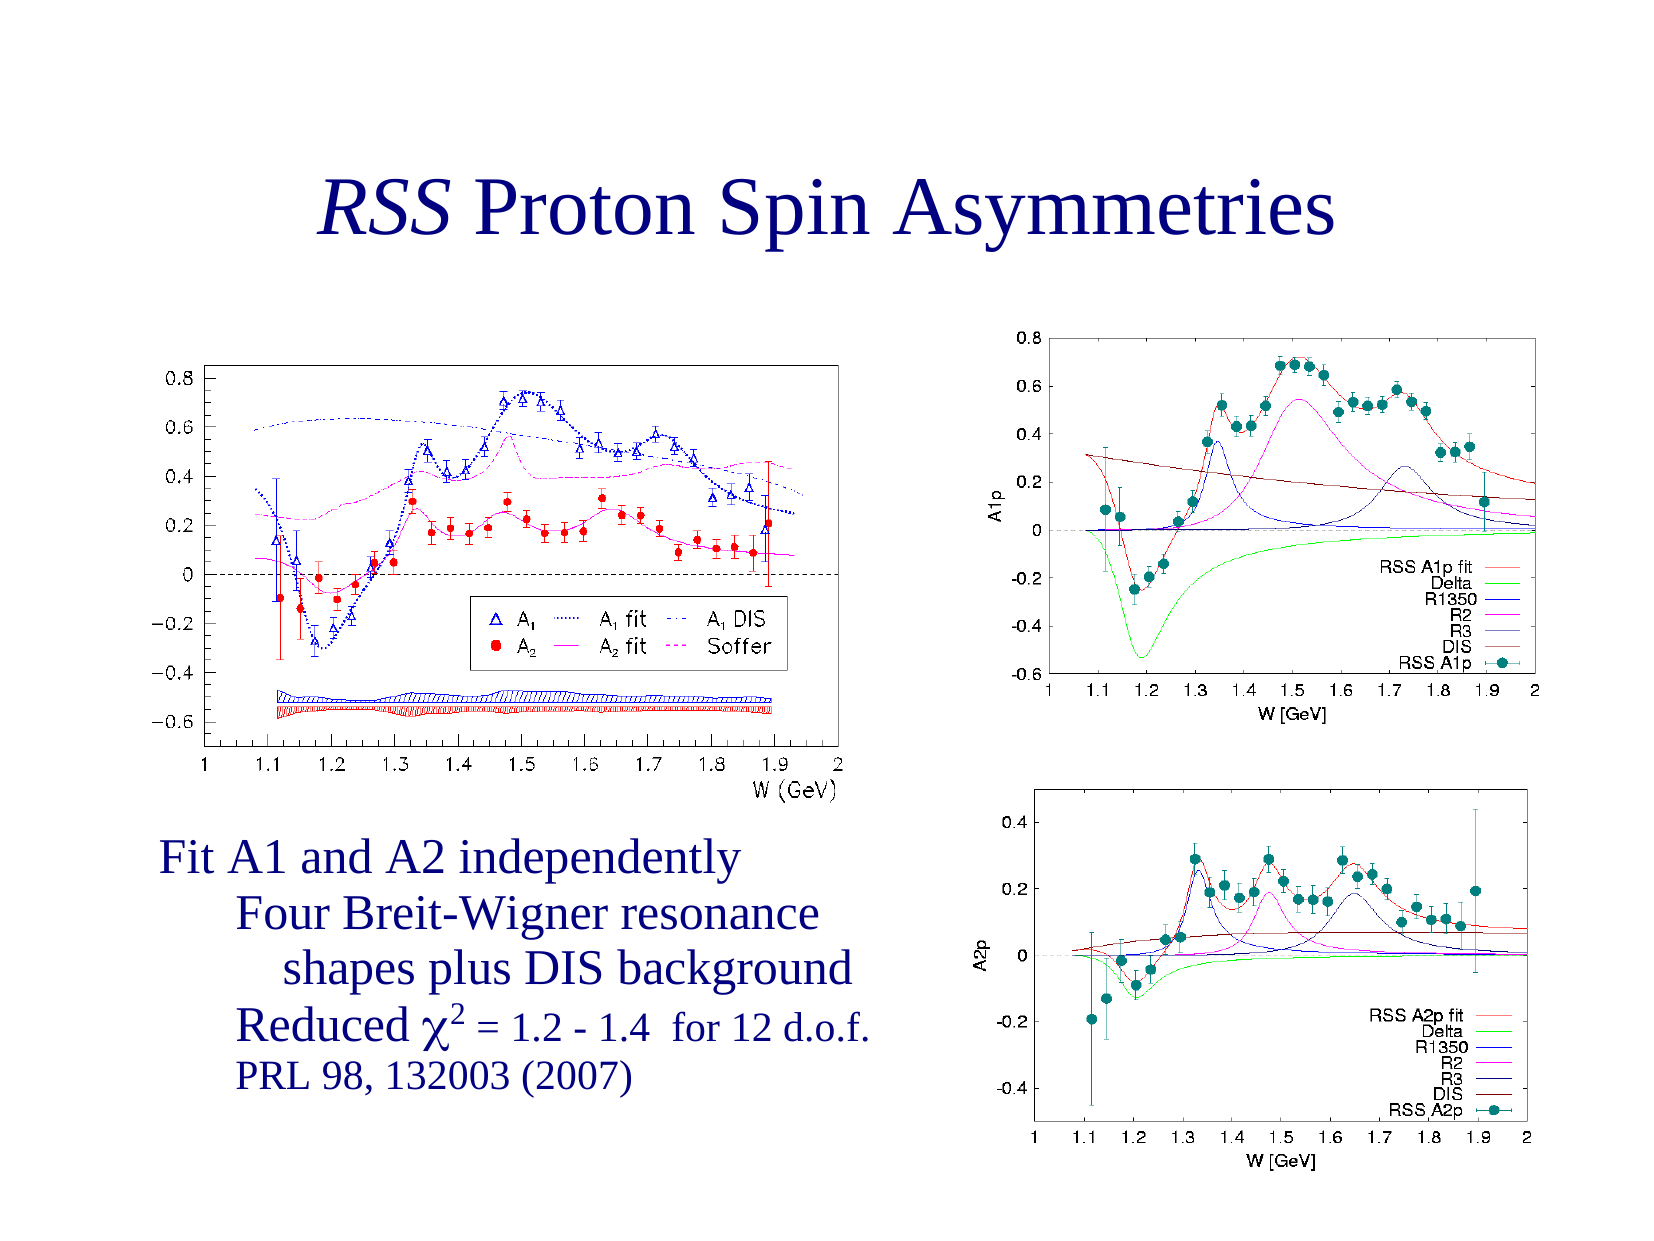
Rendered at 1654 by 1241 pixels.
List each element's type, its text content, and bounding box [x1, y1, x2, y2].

picture [961, 781, 1562, 1196]
text_box Fit A1 and A2 independently Four Breit-Wigner resonance shapes plus DIS background Reduced 2 = 1.2 - 1.4 for 12 d.o.f. PRL 98, 132003 (2007) [141, 829, 951, 1112]
picture [137, 354, 858, 805]
title RSS Proton Spin Asymmetries [121, 102, 1534, 311]
picture [974, 325, 1575, 755]
